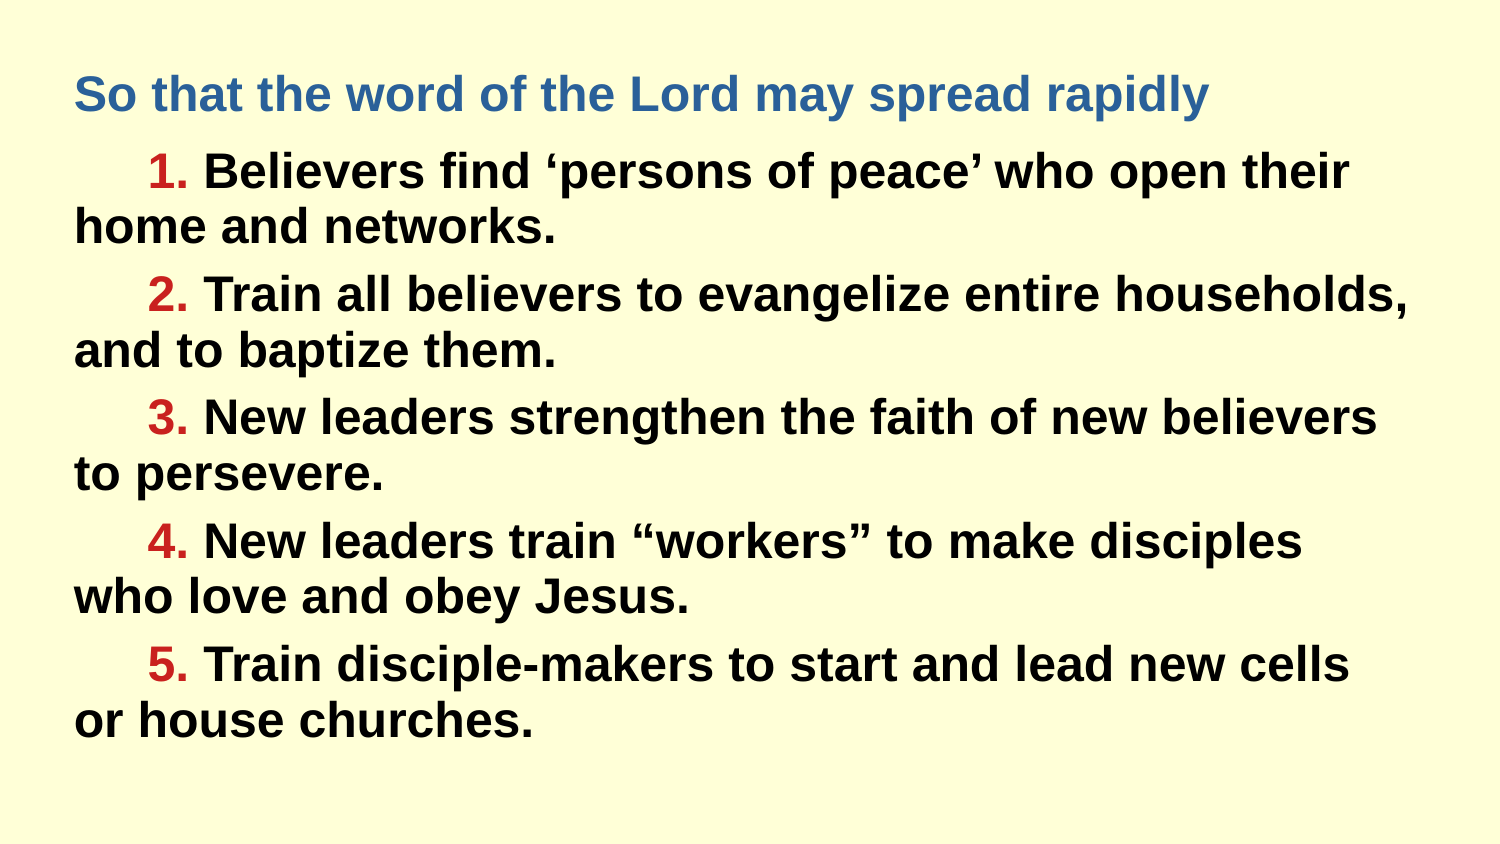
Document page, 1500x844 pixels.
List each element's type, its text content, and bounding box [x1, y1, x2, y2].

text_box 1. Believers find ‘persons of peace’ who open their home and networks. 2. Train all believers to evangelize entire households, and to baptize them. 3. New leaders strengthen the faith of new believers to persevere. 4. New leaders train “workers” to make disciples who love and obey Jesus. 5. Train disciple-makers to start and lead new cells or house churches. [59, 135, 1447, 756]
text_box So that the word of the Lord may spread rapidly [59, 59, 1447, 130]
